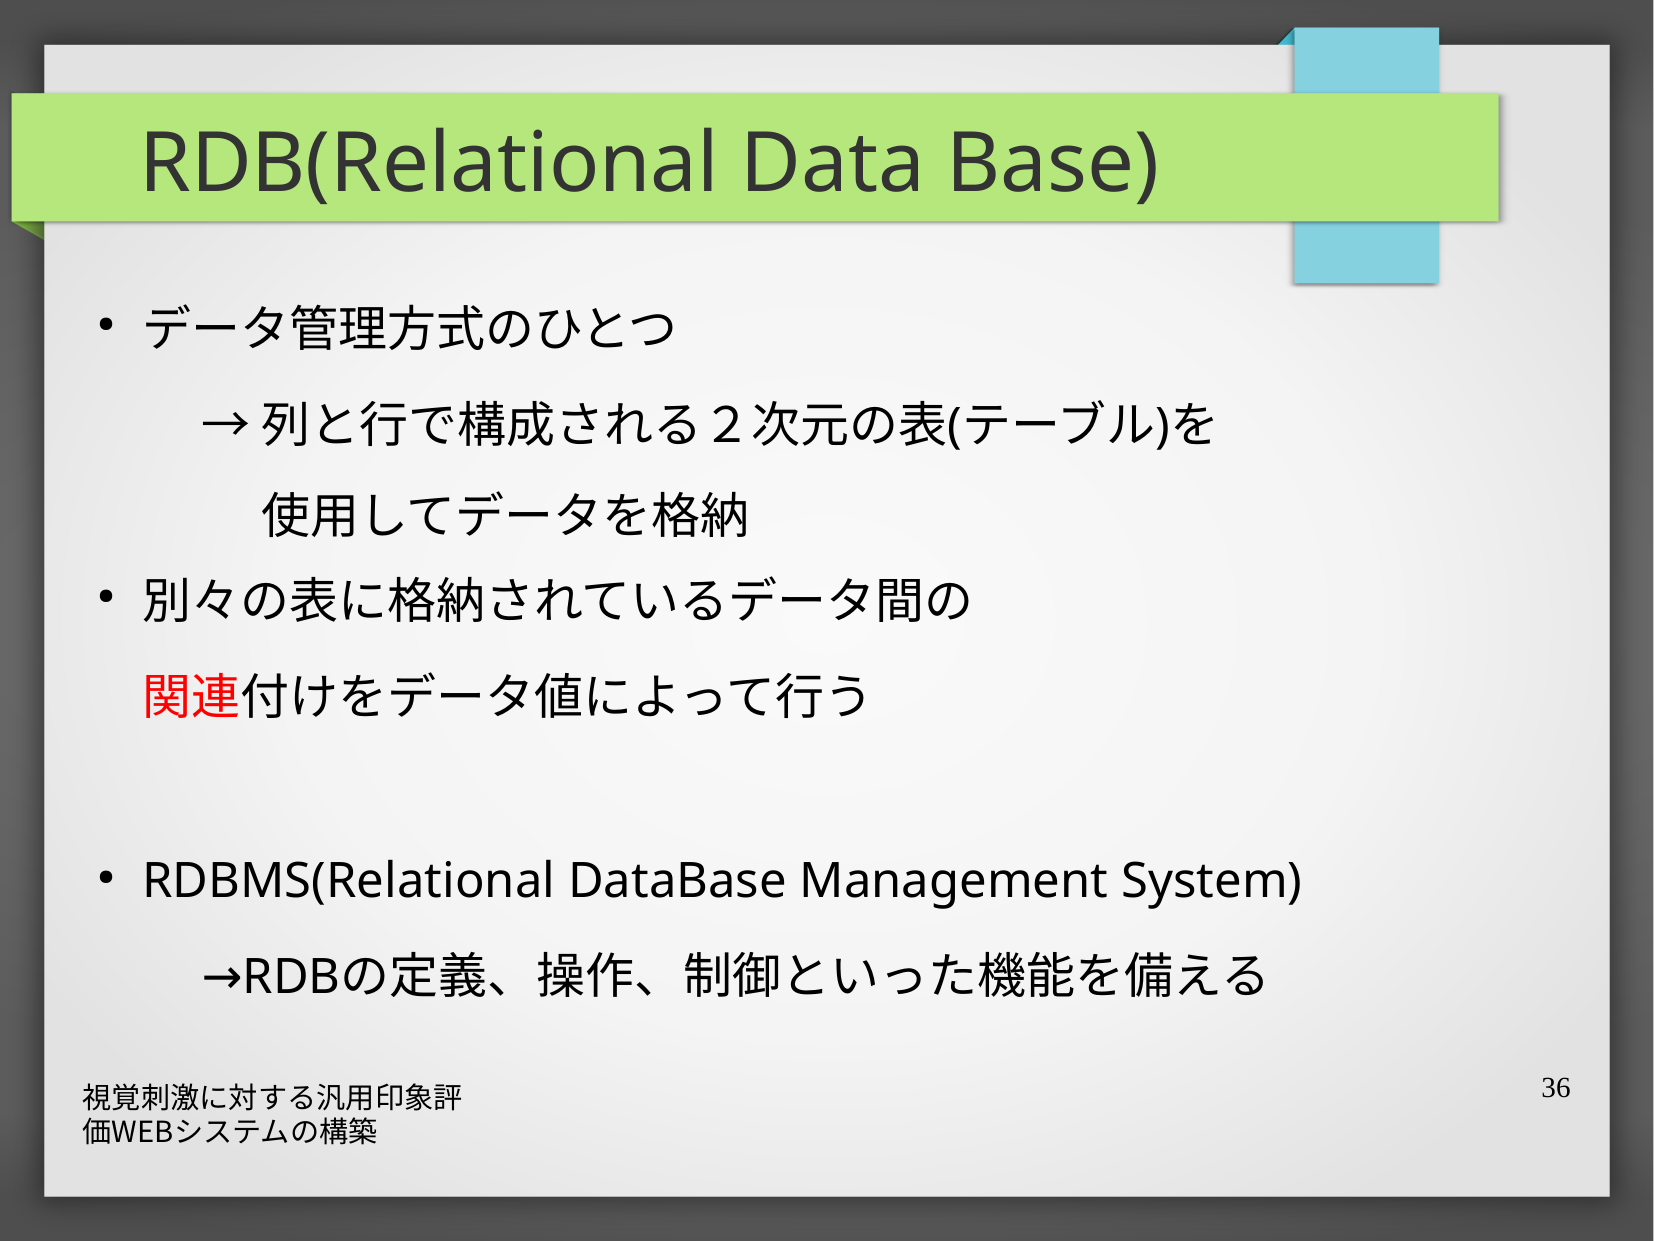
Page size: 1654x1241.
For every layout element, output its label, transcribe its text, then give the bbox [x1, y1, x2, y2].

title RDB(Relational Data Base) [70, 106, 1229, 213]
picture [0, 0, 1654, 1241]
list データ管理方式のひとつ → 列と行で構成される２次元の表(テーブル)を 使用してデータを格納 別々の表に格納されているデータ間の 関連付けをデータ値によって行う RDBMS(Relational DataBase Management System) →RDBの定義、操作、制御といった機能を備える [82, 290, 1538, 1010]
